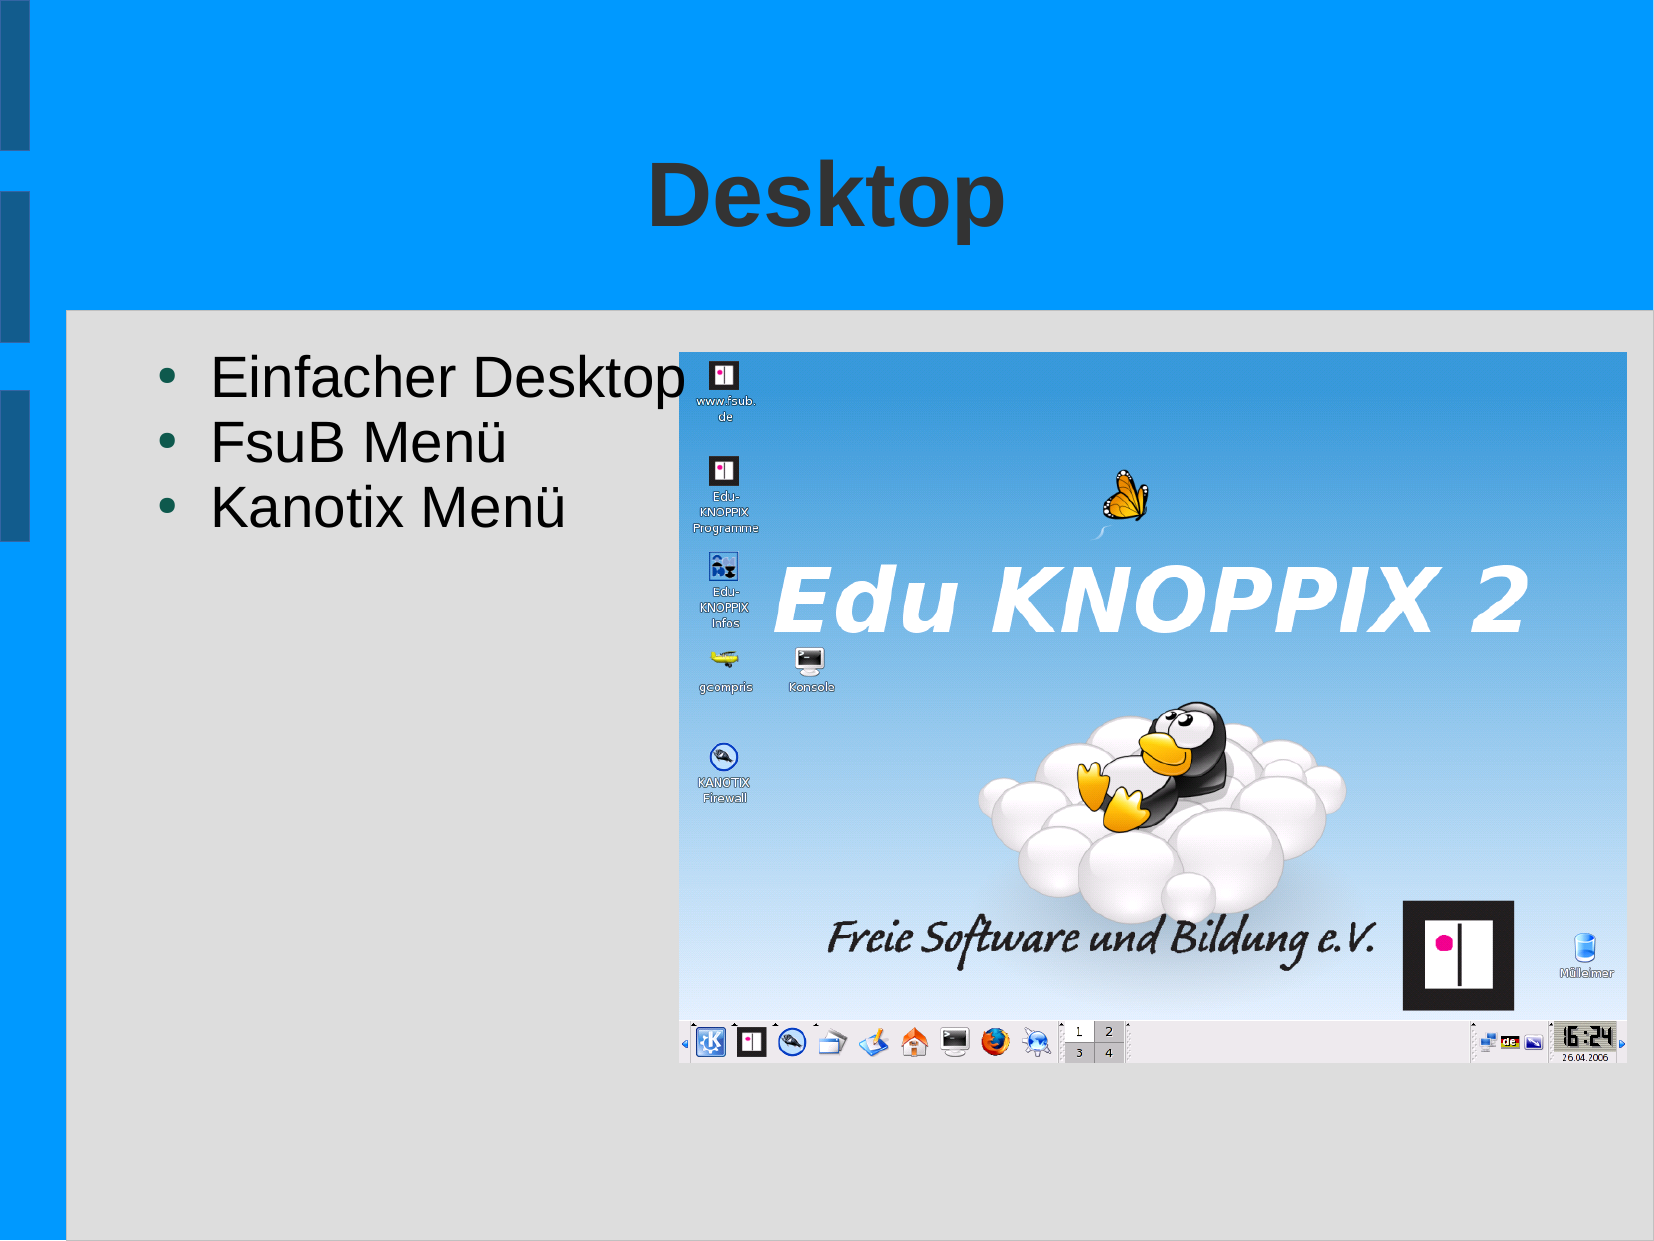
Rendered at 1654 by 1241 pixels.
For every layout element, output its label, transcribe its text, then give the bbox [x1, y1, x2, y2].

title Desktop [121, 91, 1534, 299]
list Einfacher Desktop FsuB Menü Kanotix Menü [121, 344, 811, 1127]
picture [811, 352, 1627, 1063]
